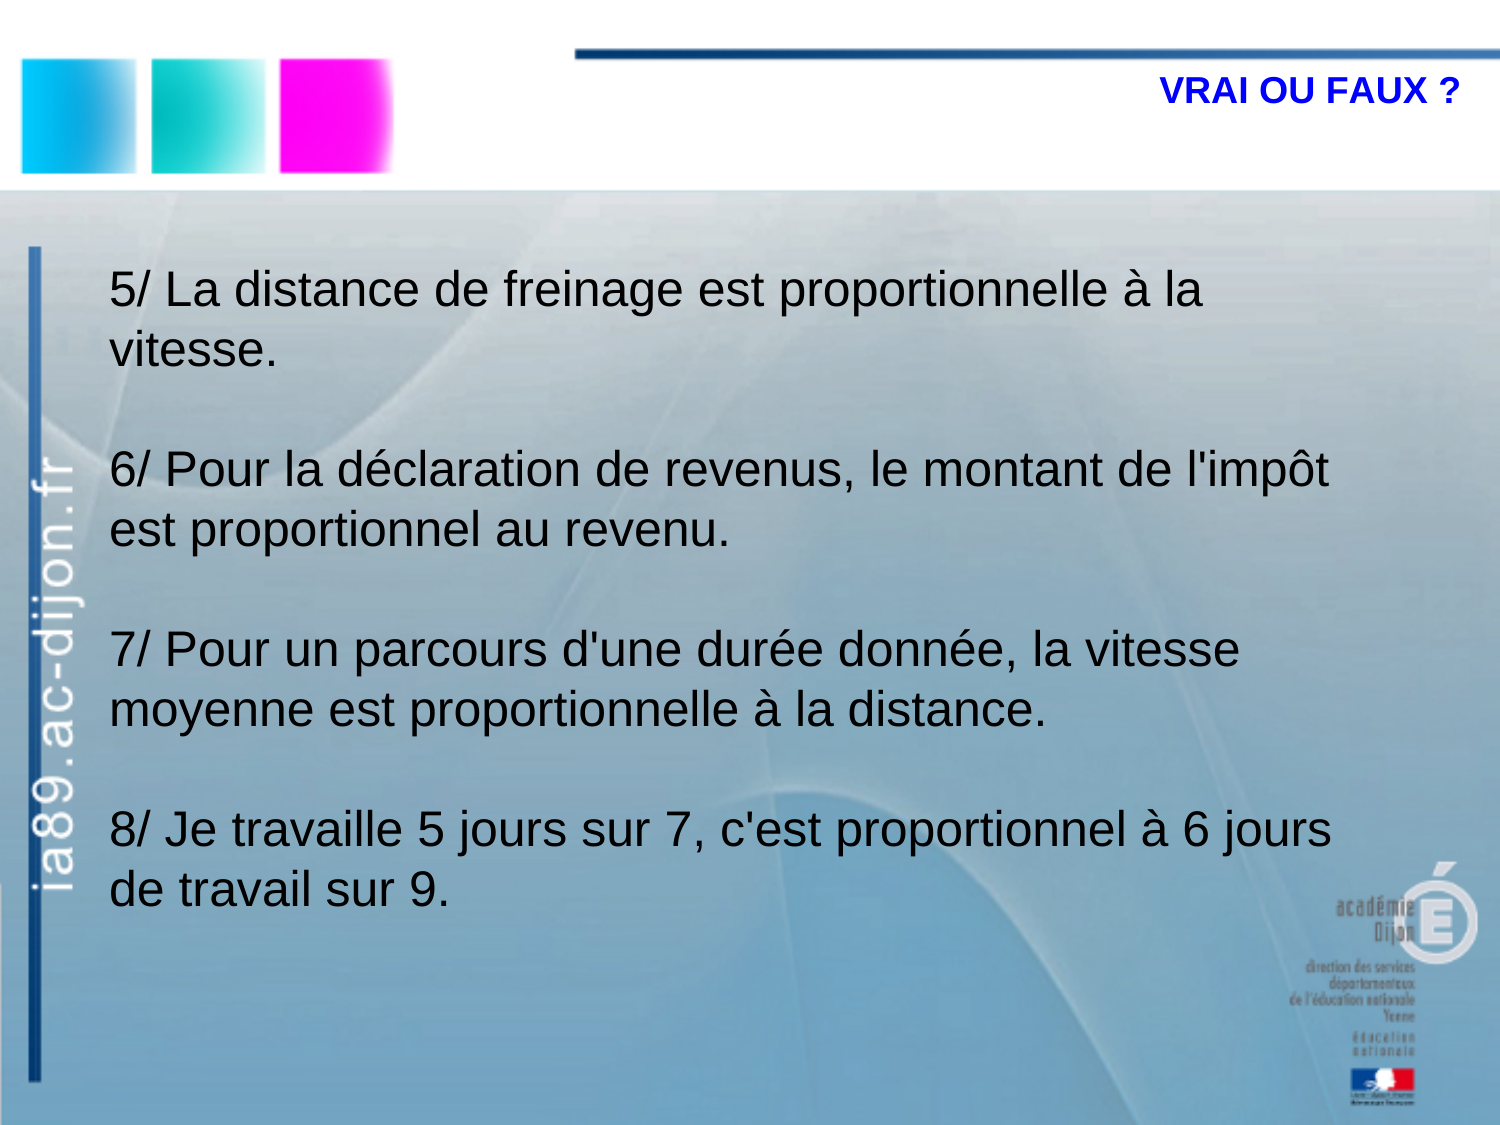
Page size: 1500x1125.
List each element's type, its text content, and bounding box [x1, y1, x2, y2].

title [454, 42, 1425, 200]
text_box VRAI OU FAUX ? [578, 59, 1477, 119]
text_box 5/ La distance de freinage est proportionnelle à la vitesse. 6/ Pour la déclaration de revenus, le montant de l'impôt est proportionnel au revenu. 7/ Pour un parcours d'une durée donnée, la vitesse moyenne est proportionnelle à la distance. 8/ Je travaille 5 jours sur 7, c'est proportionnel à 6 jours de travail sur 9. [94, 188, 1394, 1063]
picture [0, 0, 1500, 1125]
